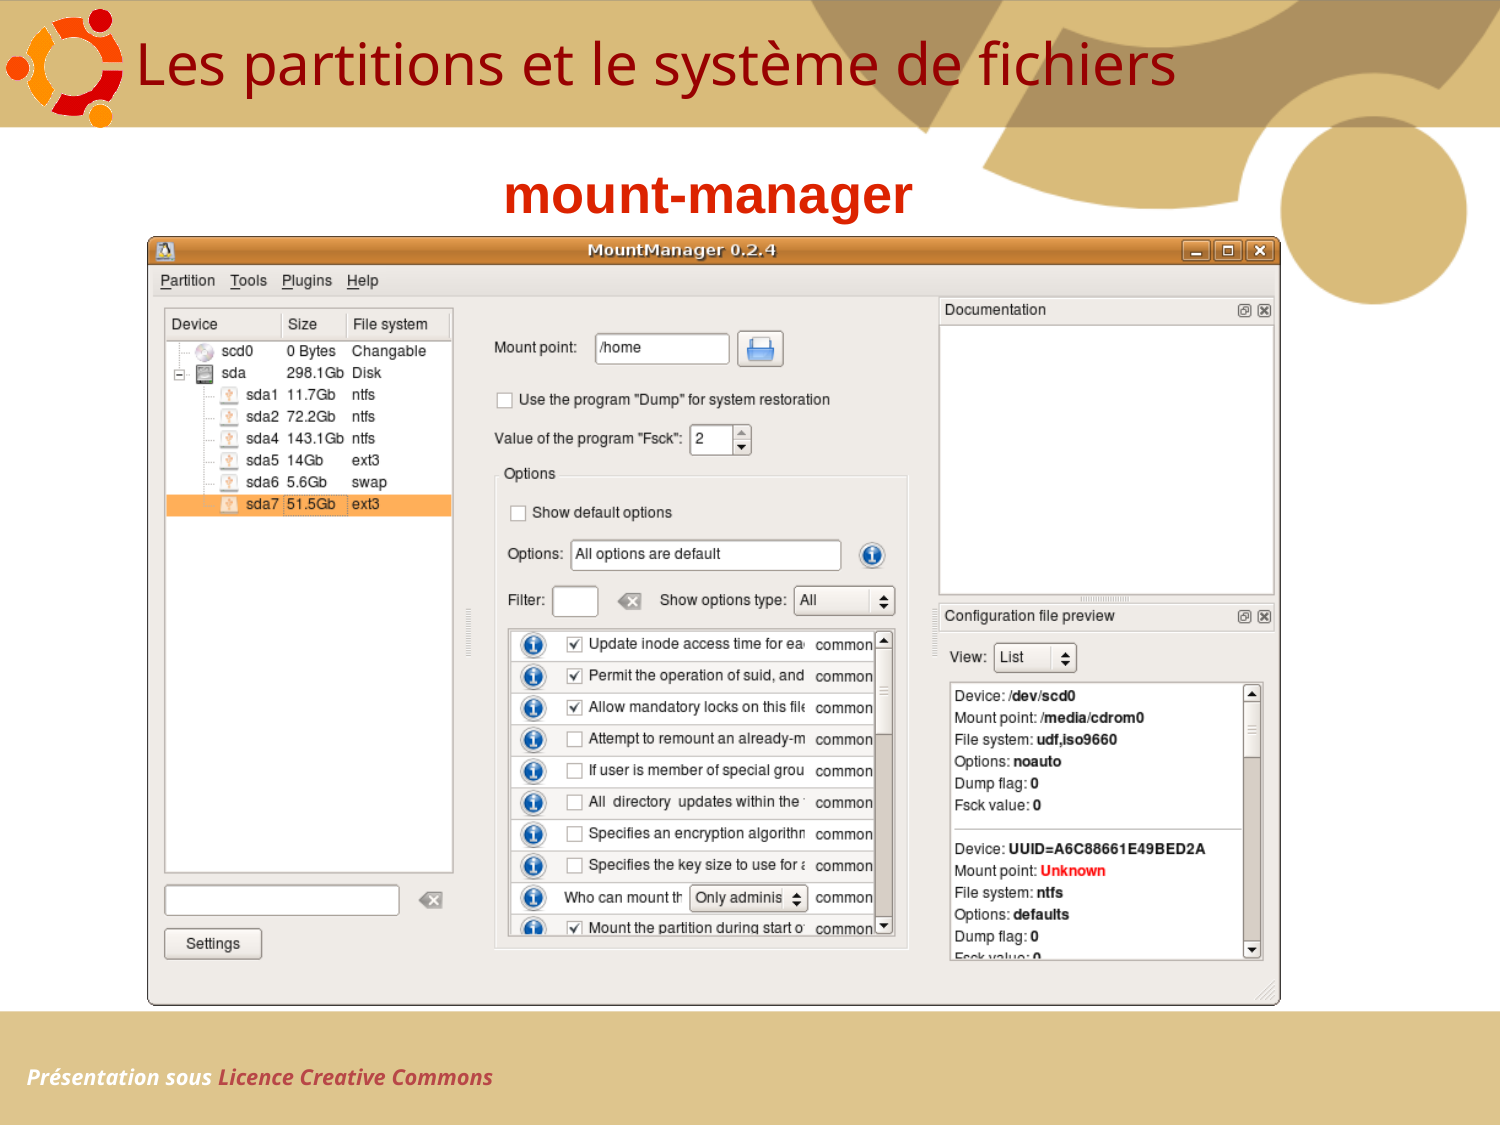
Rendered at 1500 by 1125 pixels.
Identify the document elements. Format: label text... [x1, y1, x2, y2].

picture [0, 0, 1500, 1006]
text_box mount-manager [118, 160, 1300, 237]
title Les partitions et le système de fichiers [135, 0, 1417, 177]
